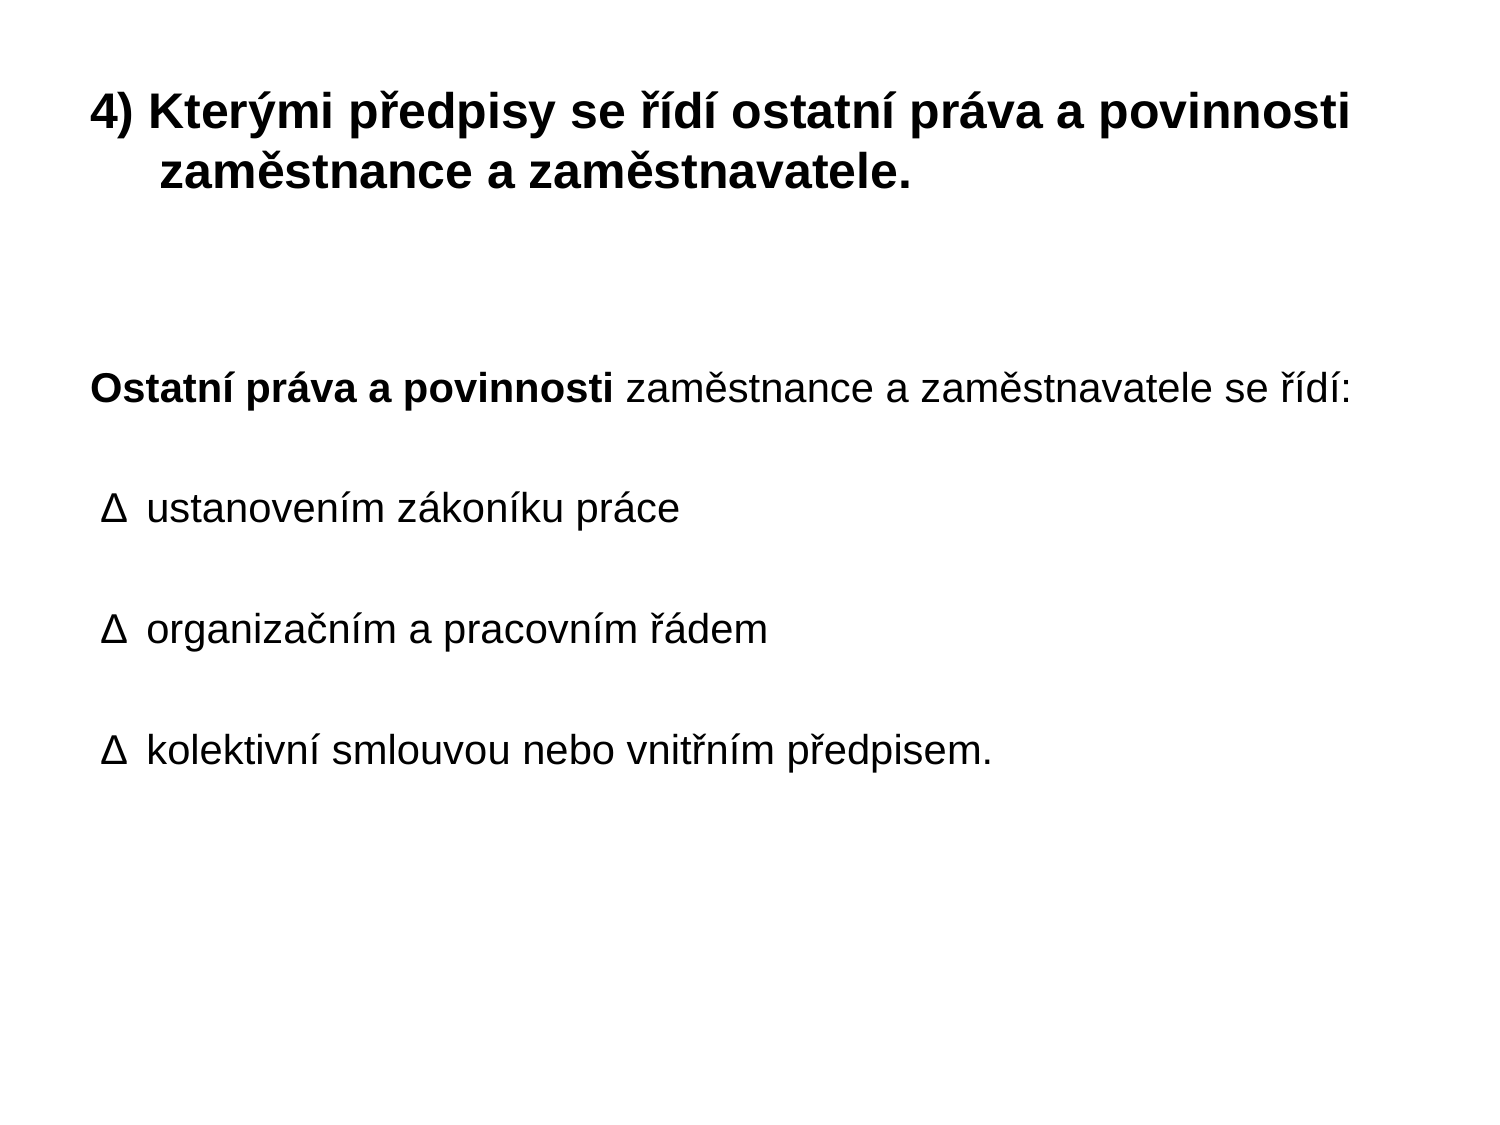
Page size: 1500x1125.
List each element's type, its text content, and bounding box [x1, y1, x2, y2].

list Ostatní práva a povinnosti zaměstnance a zaměstnavatele se řídí: ∆ ustanovením zákoníku práce ∆ organizačním a pracovním řádem ∆ kolektivní smlouvou nebo vnitřním předpisem. [75, 262, 1426, 1006]
title 4) Kterými předpisy se řídí ostatní práva a povinnosti zaměstnance a zaměstnavatele. [75, 45, 1426, 233]
